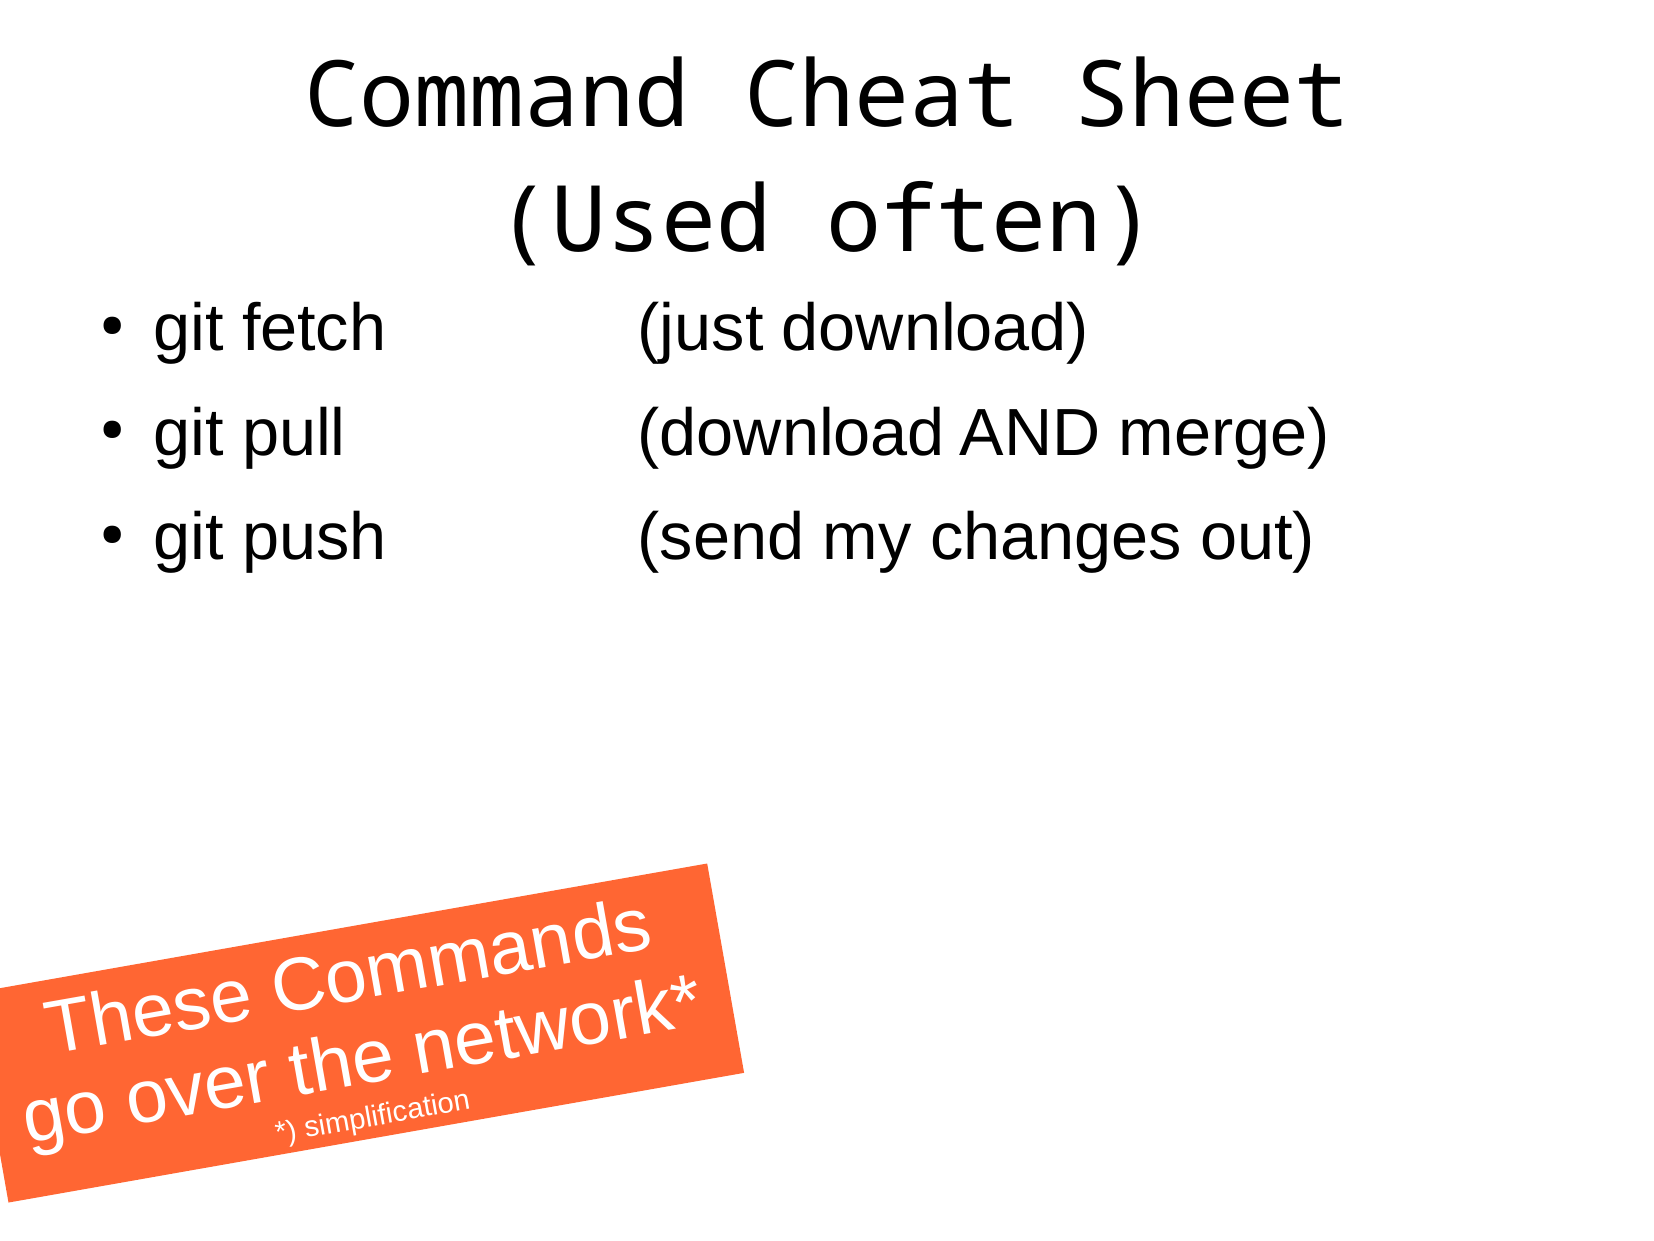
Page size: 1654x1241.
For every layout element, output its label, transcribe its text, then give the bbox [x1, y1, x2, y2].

list git fetch git pull git push [82, 290, 603, 973]
title Command Cheat Sheet (Used often) [82, 45, 1571, 261]
list (just download) (download AND merge) (send my changes out) [637, 290, 1572, 1010]
text_box These Commands go over the network* *) simplification [0, 863, 745, 1203]
